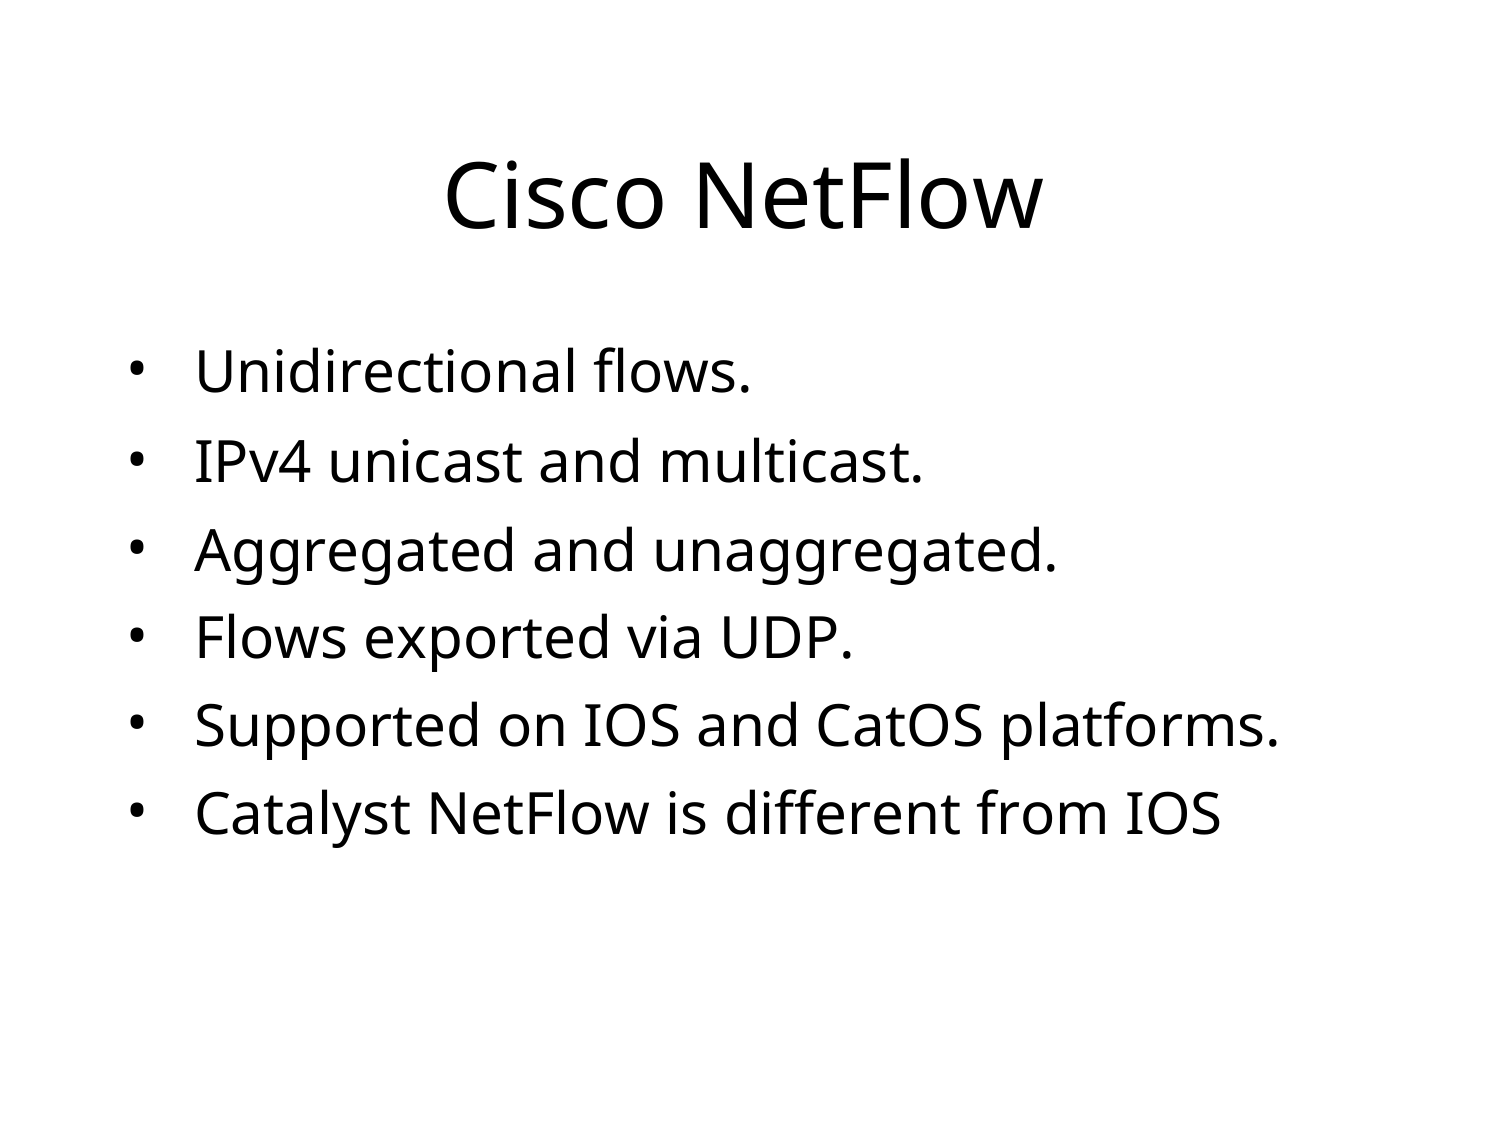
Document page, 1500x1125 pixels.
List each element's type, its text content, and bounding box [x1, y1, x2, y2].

list Unidirectional flows. IPv4 unicast and multicast. Aggregated and unaggregated. Flows exported via UDP. Supported on IOS and CatOS platforms. Catalyst NetFlow is different from IOS [112, 324, 1388, 1125]
title Cisco NetFlow [112, 62, 1388, 324]
